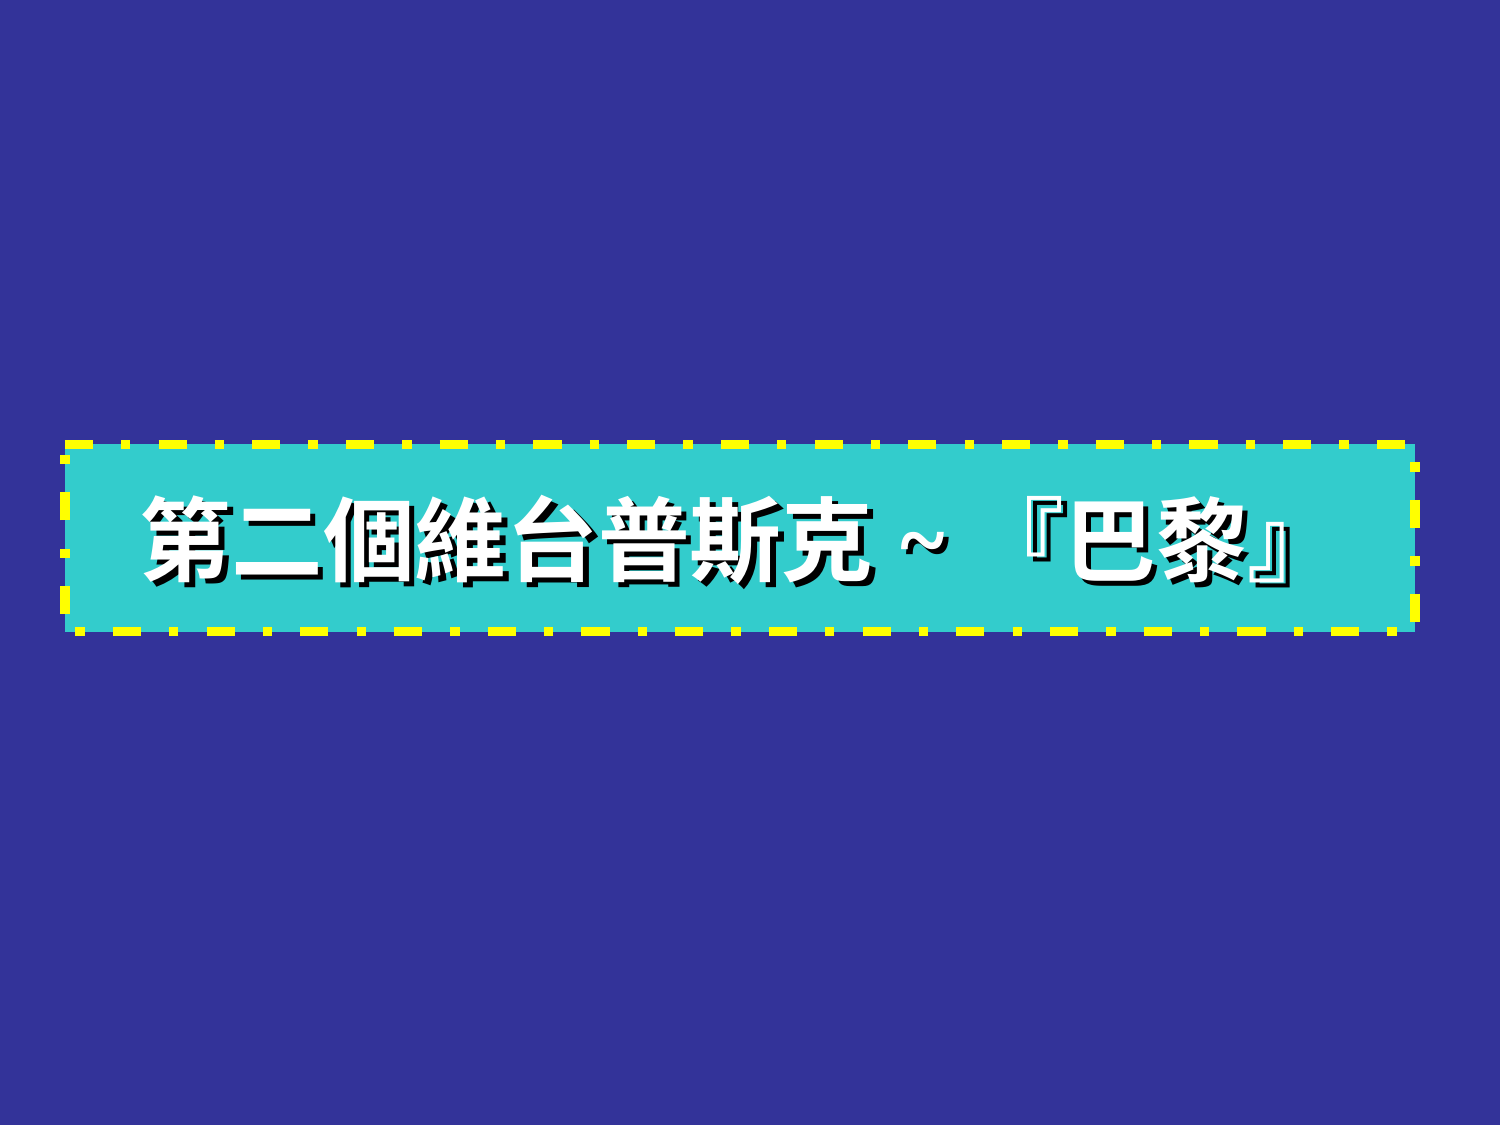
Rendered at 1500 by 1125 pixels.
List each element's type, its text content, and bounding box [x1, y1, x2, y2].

text_box 第二個維台普斯克~『巴黎』 [65, 444, 1415, 632]
